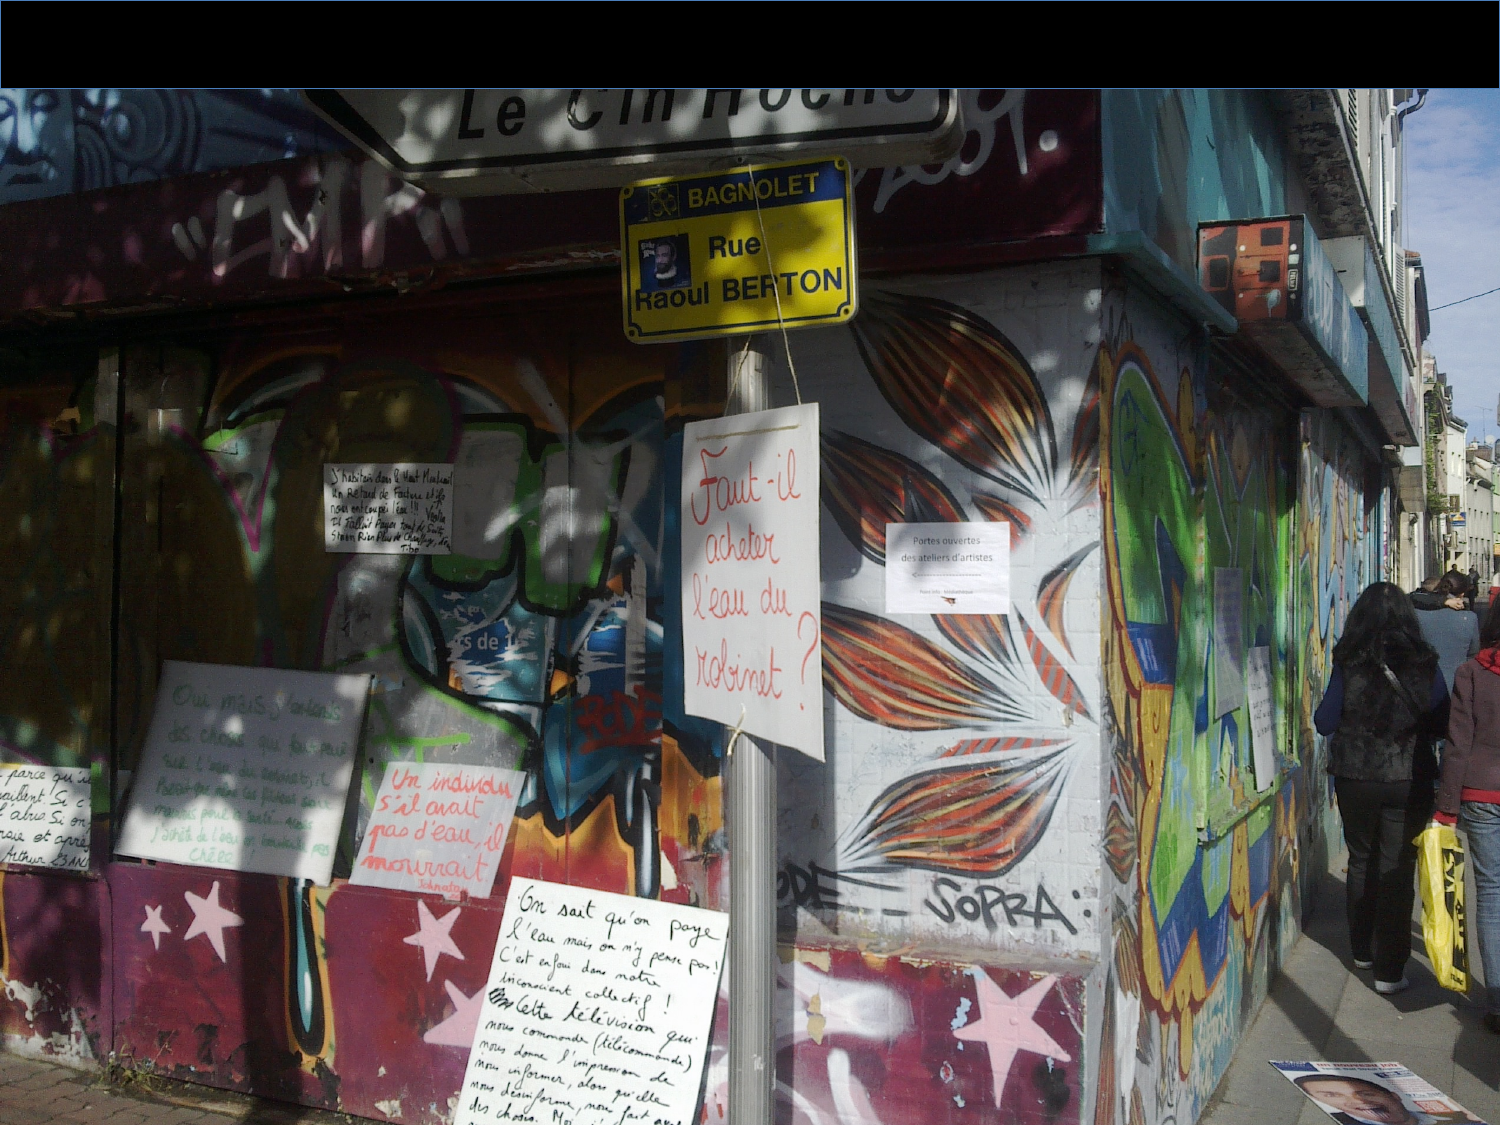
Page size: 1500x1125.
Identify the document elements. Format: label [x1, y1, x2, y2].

picture [0, 89, 1500, 1125]
text_box [0, 0, 1500, 89]
